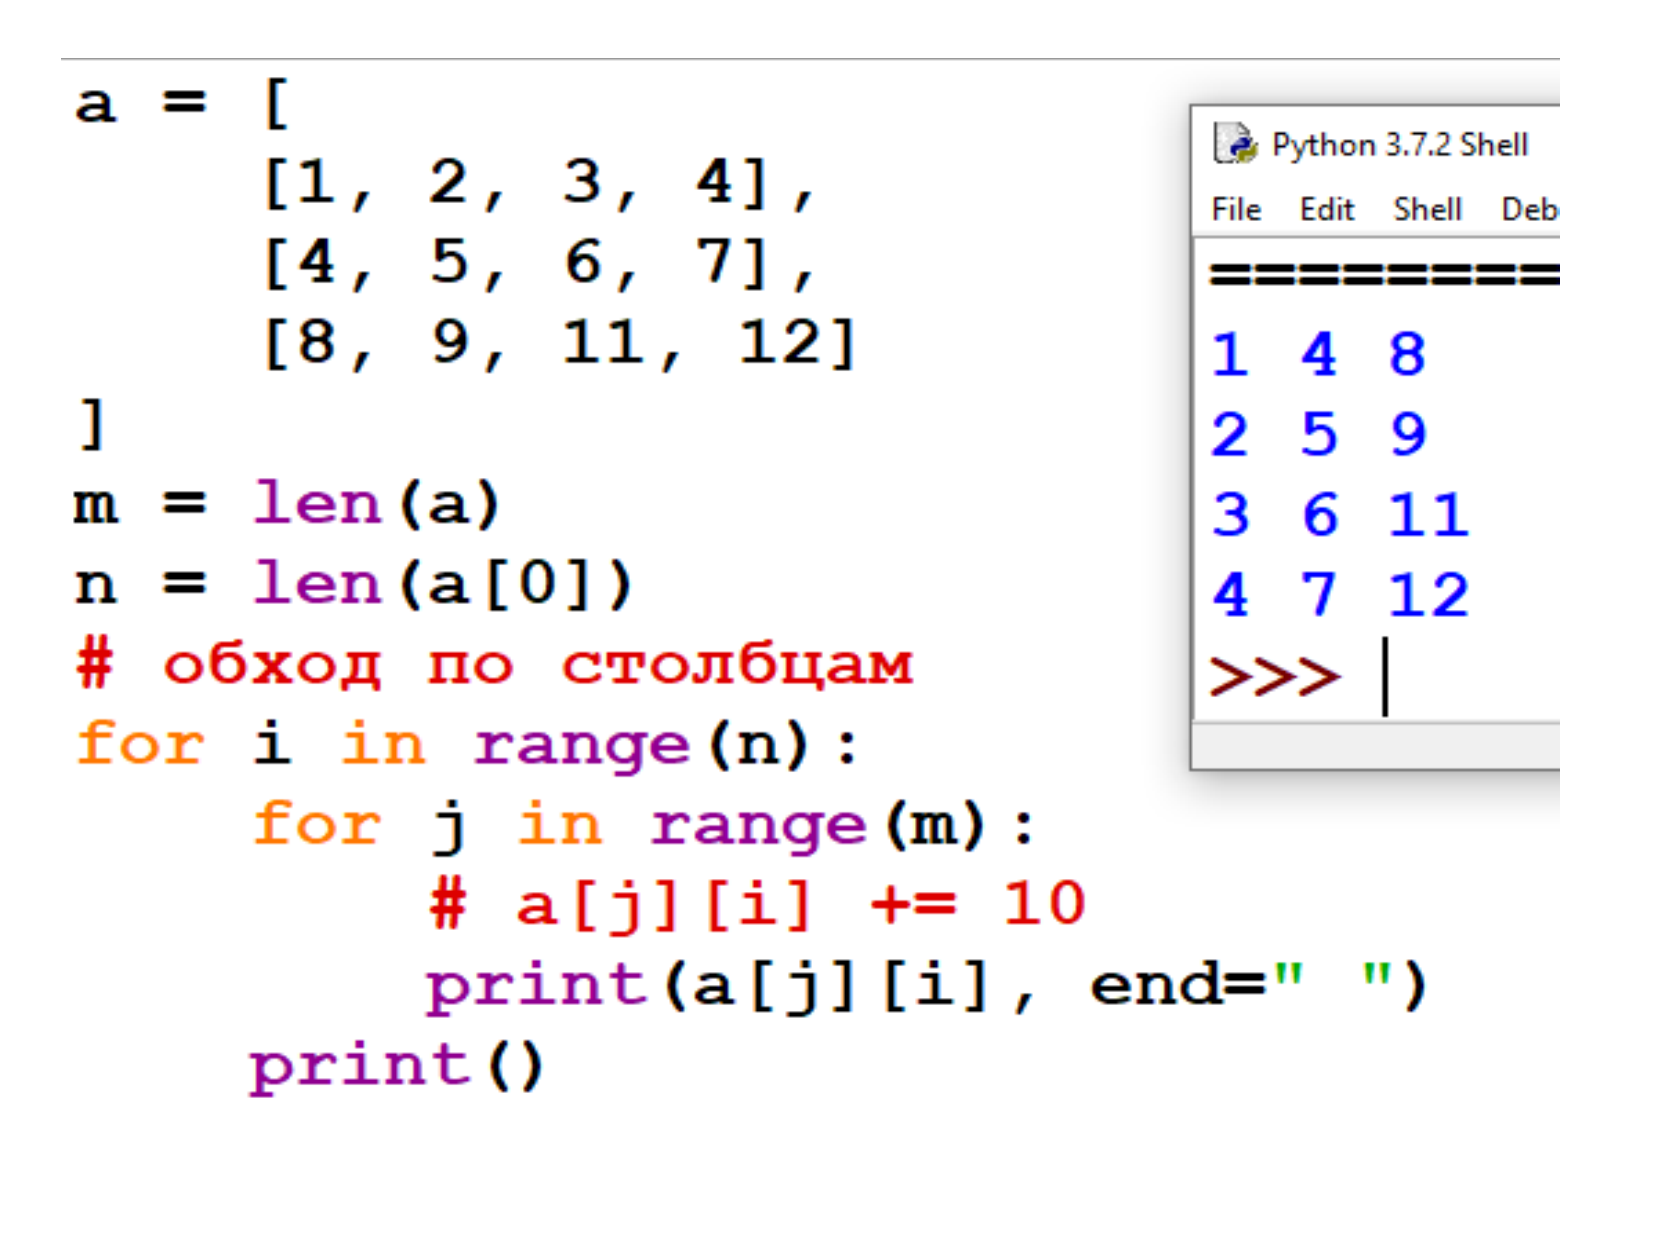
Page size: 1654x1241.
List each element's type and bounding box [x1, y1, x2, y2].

picture [61, 58, 1560, 1217]
